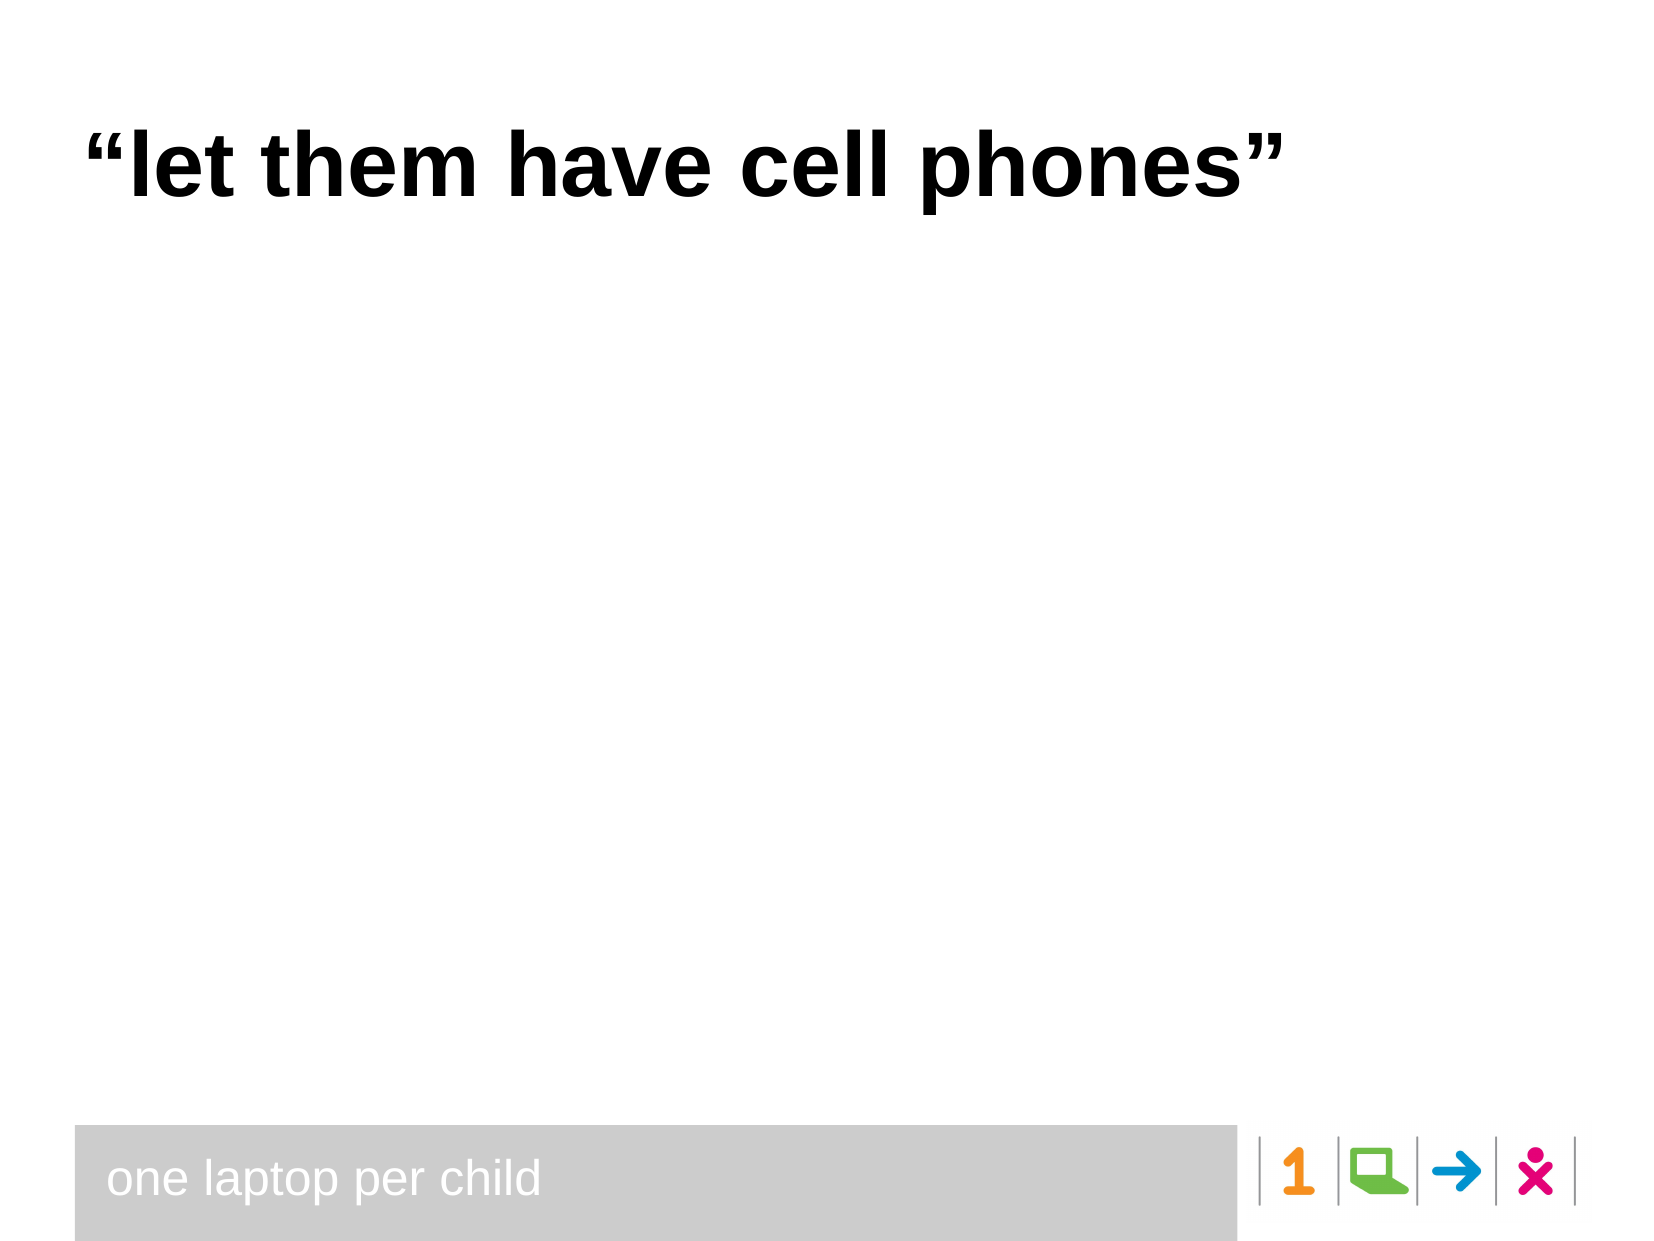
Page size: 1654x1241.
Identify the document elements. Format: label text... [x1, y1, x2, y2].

title “let them have cell phones” [82, 56, 1571, 249]
picture [1246, 1120, 1592, 1223]
